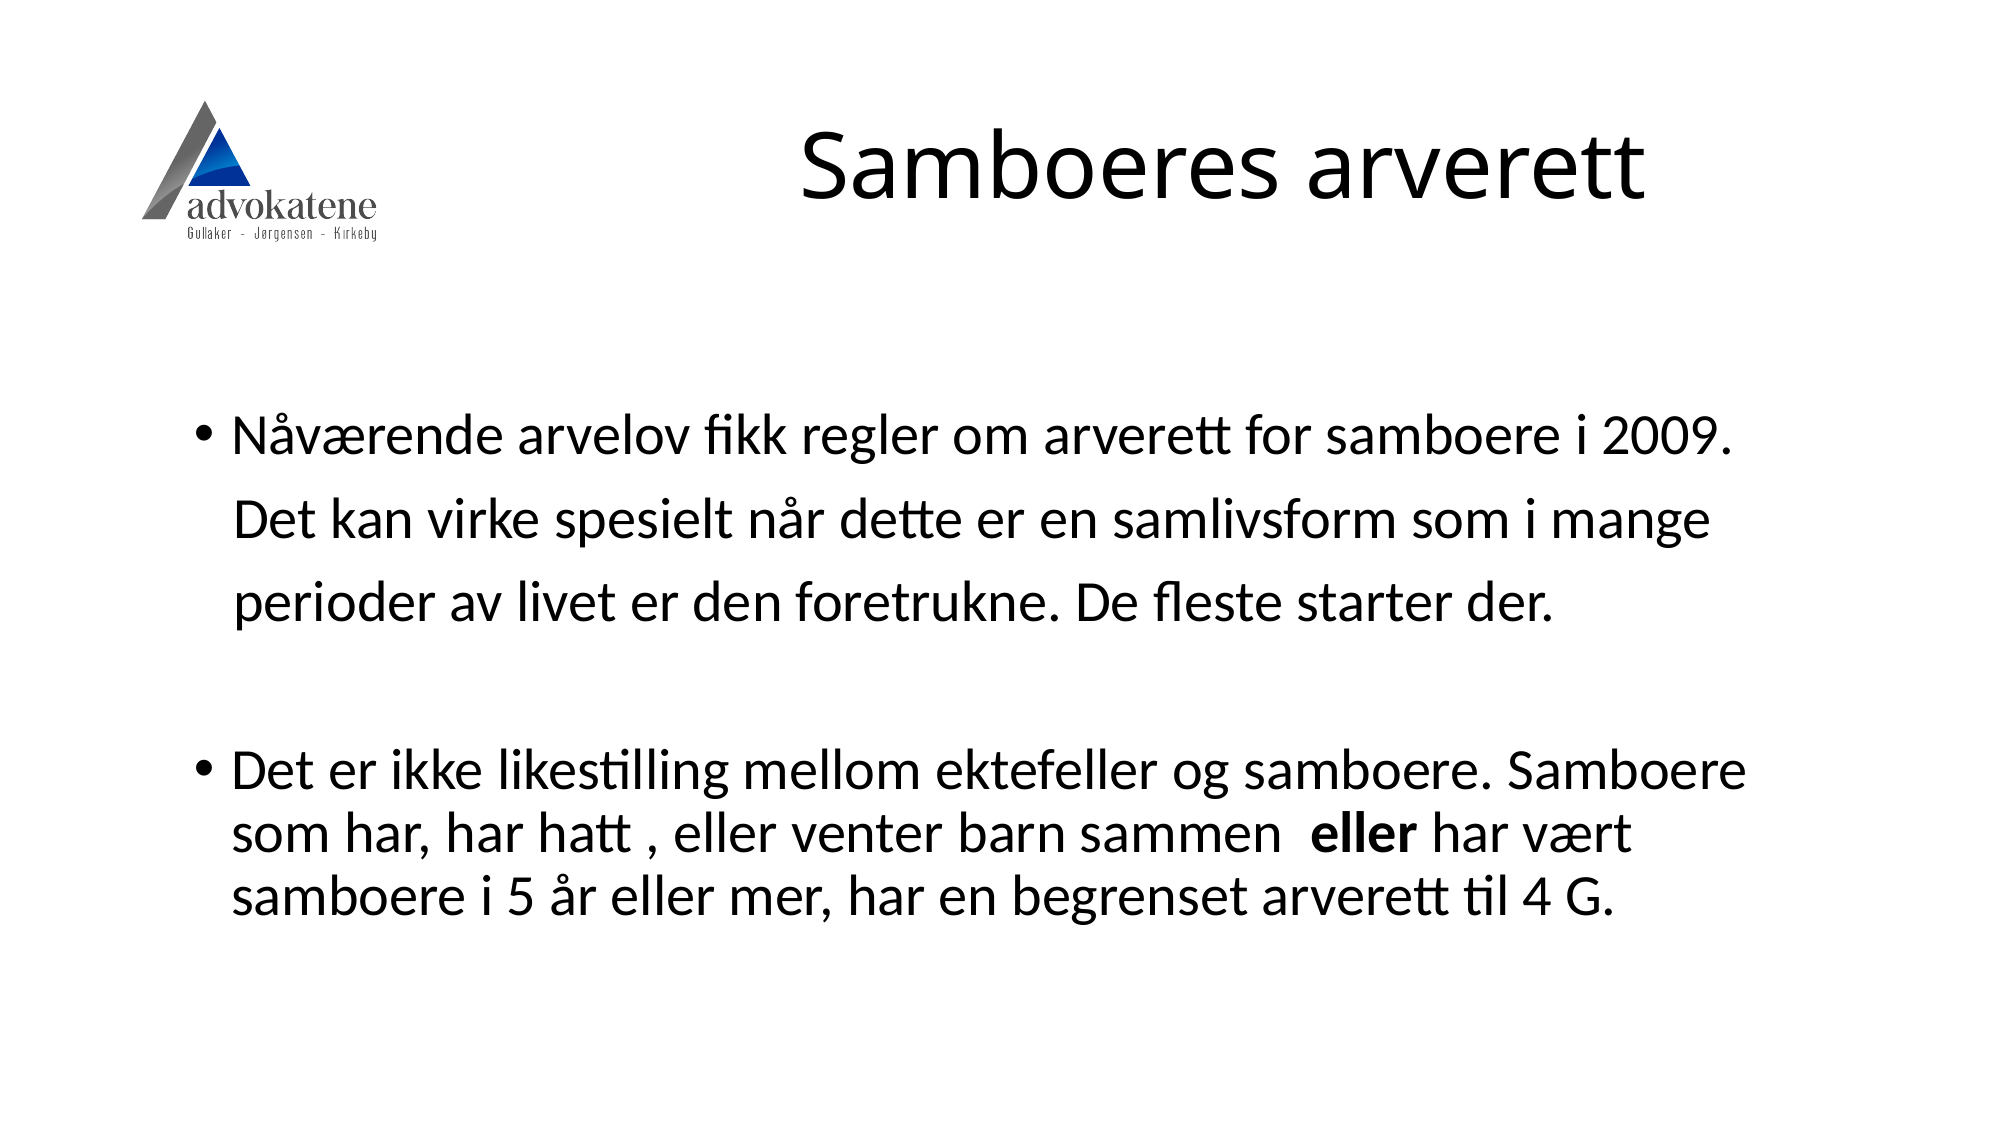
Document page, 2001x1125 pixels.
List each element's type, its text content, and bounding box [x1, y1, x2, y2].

list Nåværende arvelov fikk regler om arverett for samboere i 2009. Det kan virke spesielt når dette er en samlivsform som i mange perioder av livet er den foretrukne. De fleste starter der. Det er ikke likestilling mellom ektefeller og samboere. Samboere som har, har hatt , eller venter barn sammen eller har vært samboere i 5 år eller mer, har en begrenset arverett til 4 G. [178, 305, 1863, 1020]
picture [137, 88, 380, 249]
title Samboeres arverett [380, 59, 1863, 278]
